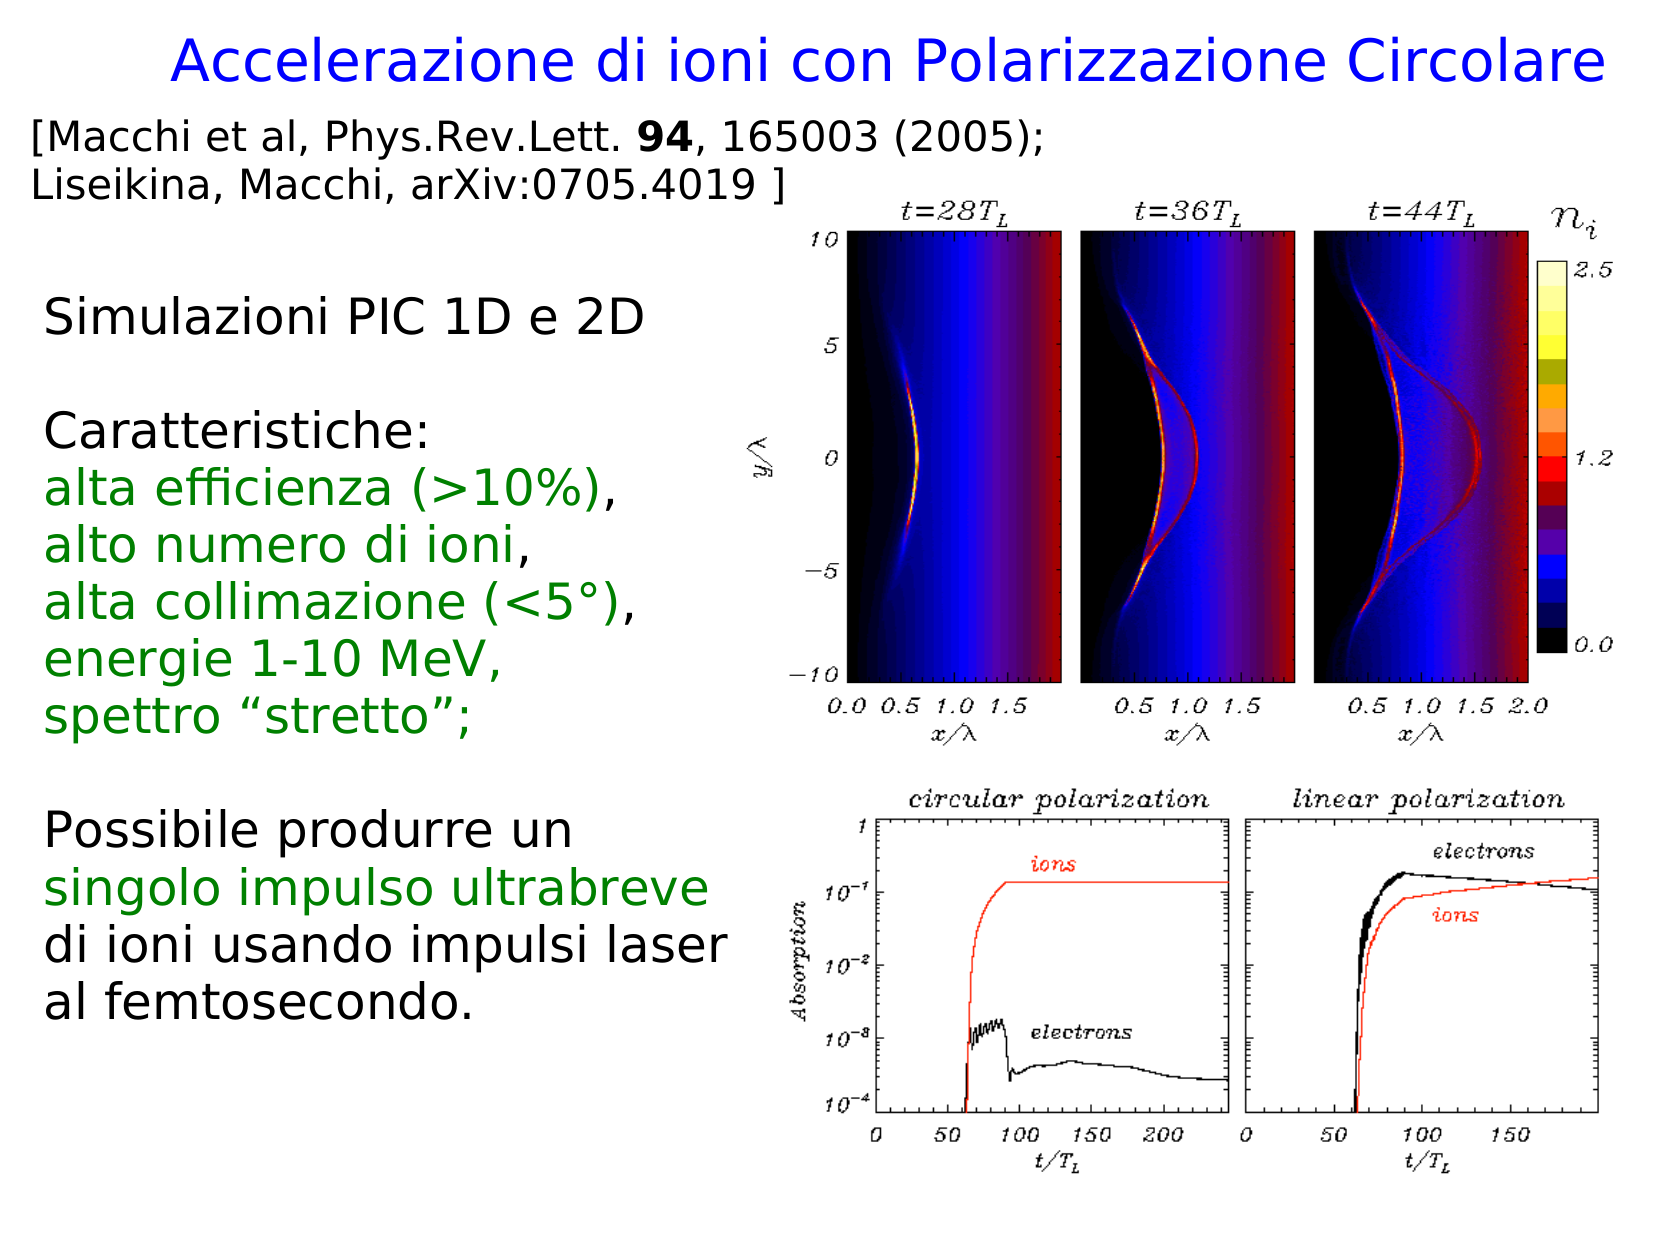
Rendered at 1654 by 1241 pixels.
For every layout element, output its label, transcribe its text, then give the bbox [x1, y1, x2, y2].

picture [707, 172, 1642, 1202]
text_box Simulazioni PIC 1D e 2D Caratteristiche: alta efficienza (>10%), alto numero di ioni, alta collimazione (<5°), energie 1-10 MeV, spettro “stretto”; Possibile produrre un singolo impulso ultrabreve di ioni usando impulsi laser al femtosecondo. [28, 281, 744, 1096]
text_box Accelerazione di ioni con Polarizzazione Circolare [155, 25, 1624, 101]
text_box [Macchi et al, Phys.Rev.Lett. 94, 165003 (2005); Liseikina, Macchi, arXiv:0705.4019 ] [15, 106, 1121, 218]
